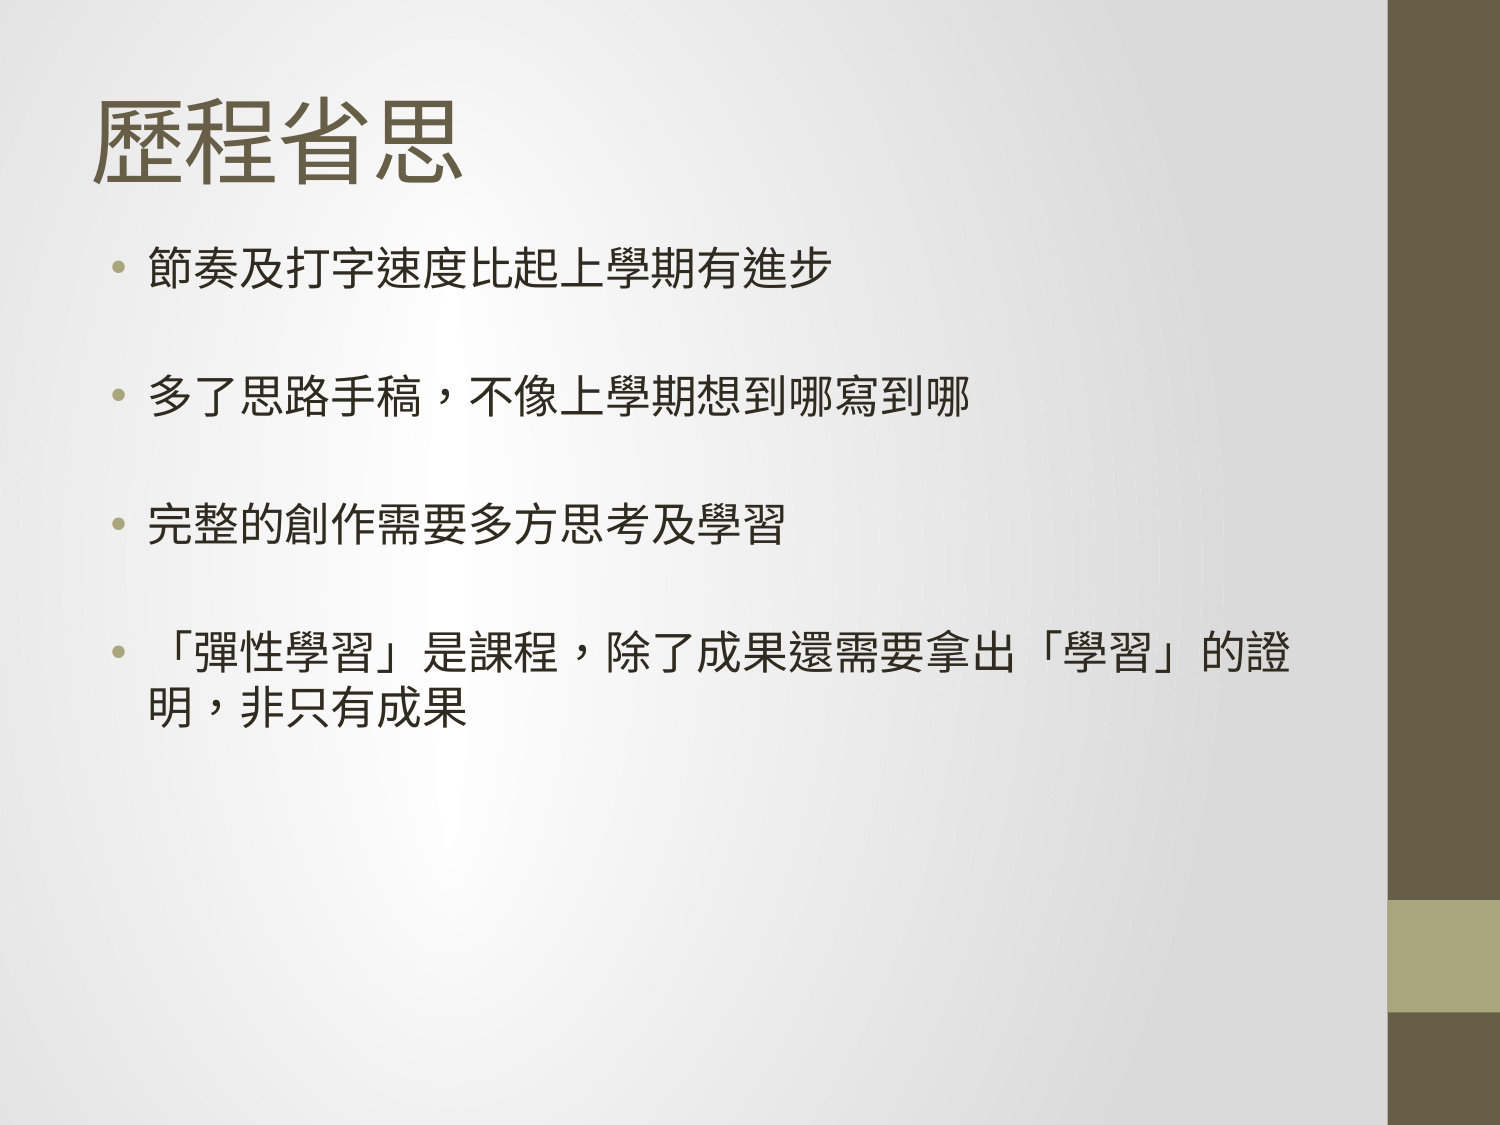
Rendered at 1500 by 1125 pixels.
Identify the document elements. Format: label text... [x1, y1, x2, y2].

list 節奏及打字速度比起上學期有進步 多了思路手稿，不像上學期想到哪寫到哪 完整的創作需要多方思考及學習 「彈性學習」是課程，除了成果還需要拿出「學習」的證明，非只有成果 [76, 231, 1327, 1020]
title 歷程省思 [75, 45, 1325, 233]
